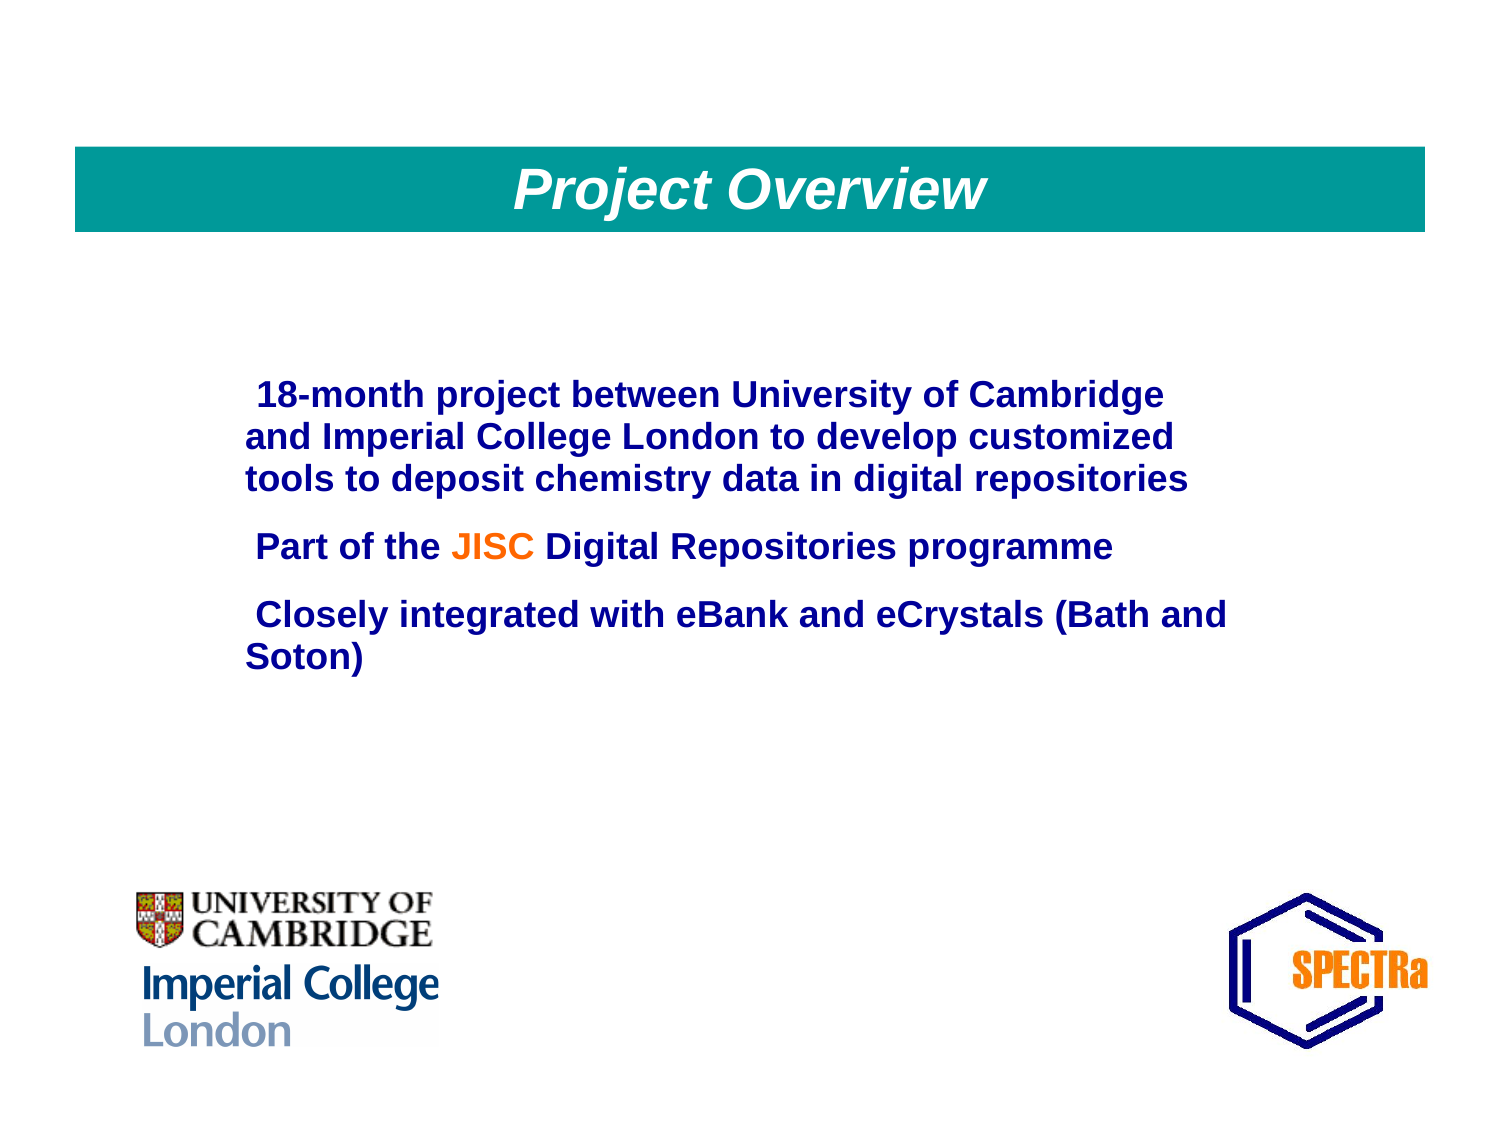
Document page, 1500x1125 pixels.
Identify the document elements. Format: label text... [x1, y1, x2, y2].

title Project Overview [75, 146, 1425, 232]
picture [142, 963, 439, 1047]
picture [135, 883, 436, 956]
picture [1210, 878, 1446, 1065]
text_box 18-month project between University of Cambridge and Imperial College London to develop customized tools to deposit chemistry data in digital repositories Part of the JISC Digital Repositories programme Closely integrated with eBank and eCrystals (Bath and Soton) [230, 361, 1282, 899]
